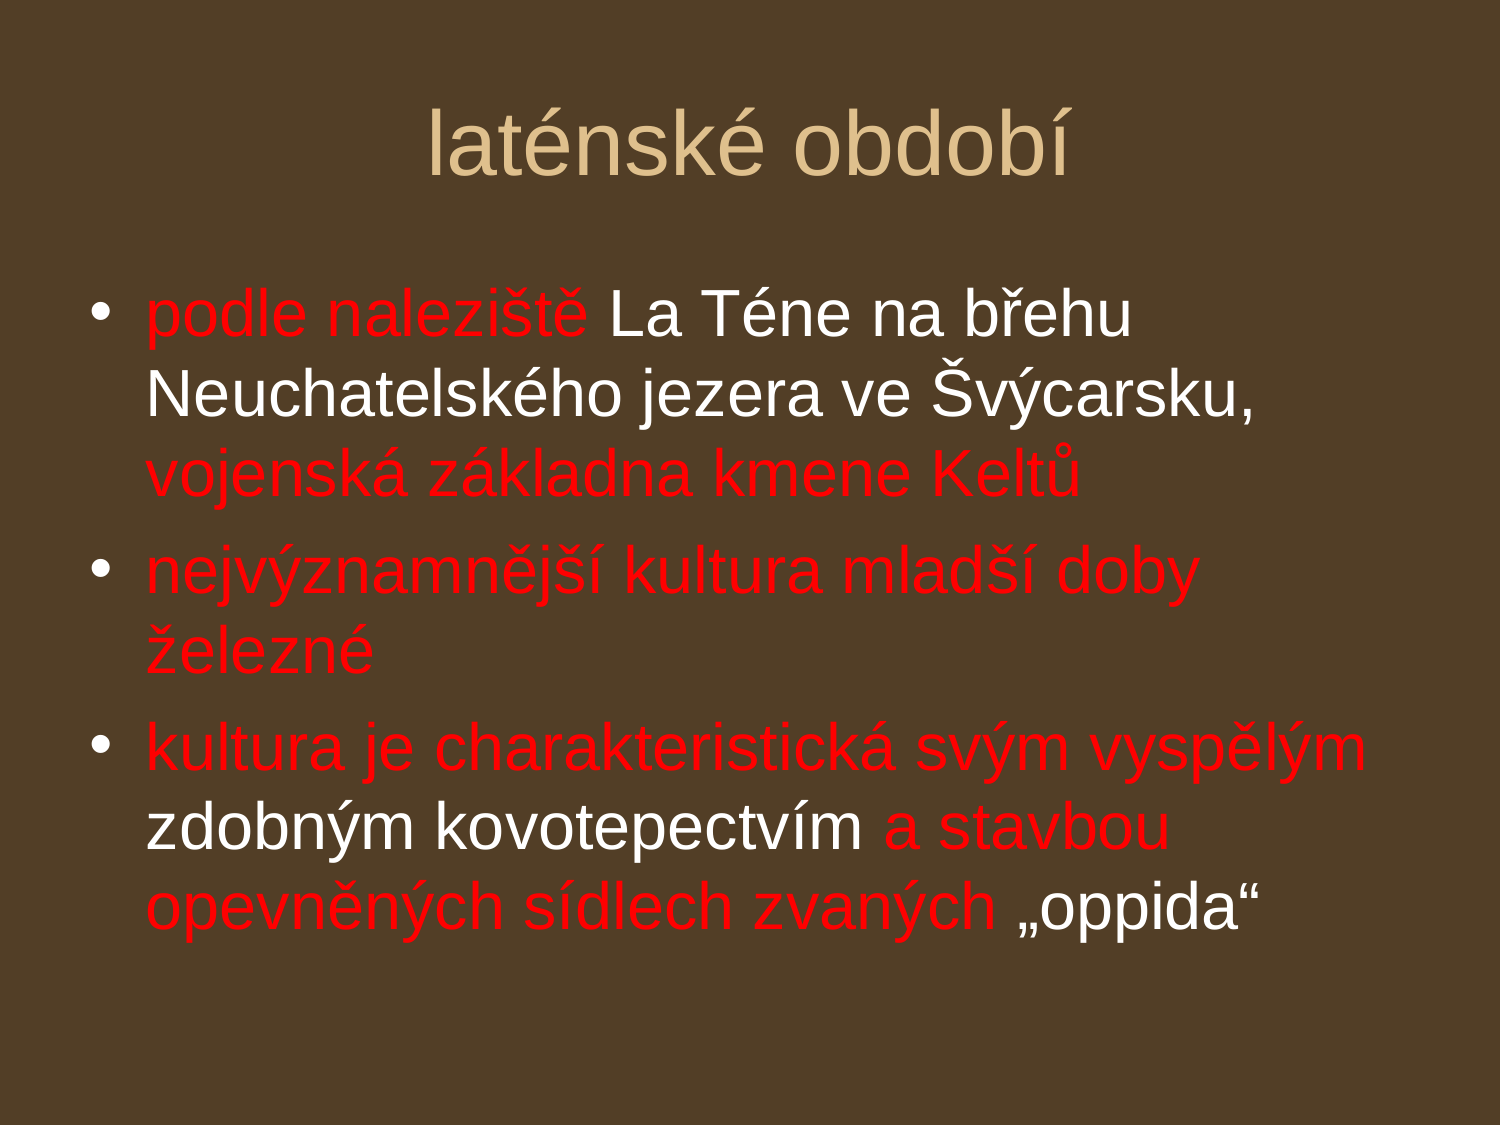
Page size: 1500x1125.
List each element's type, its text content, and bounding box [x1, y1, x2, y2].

title laténské období [75, 45, 1426, 233]
list podle naleziště La Téne na břehu Neuchatelského jezera ve Švýcarsku, vojenská základna kmene Keltů nejvýznamnější kultura mladší doby železné kultura je charakteristická svým vyspělým zdobným kovotepectvím a stavbou opevněných sídlech zvaných „oppida“ [75, 262, 1426, 1005]
